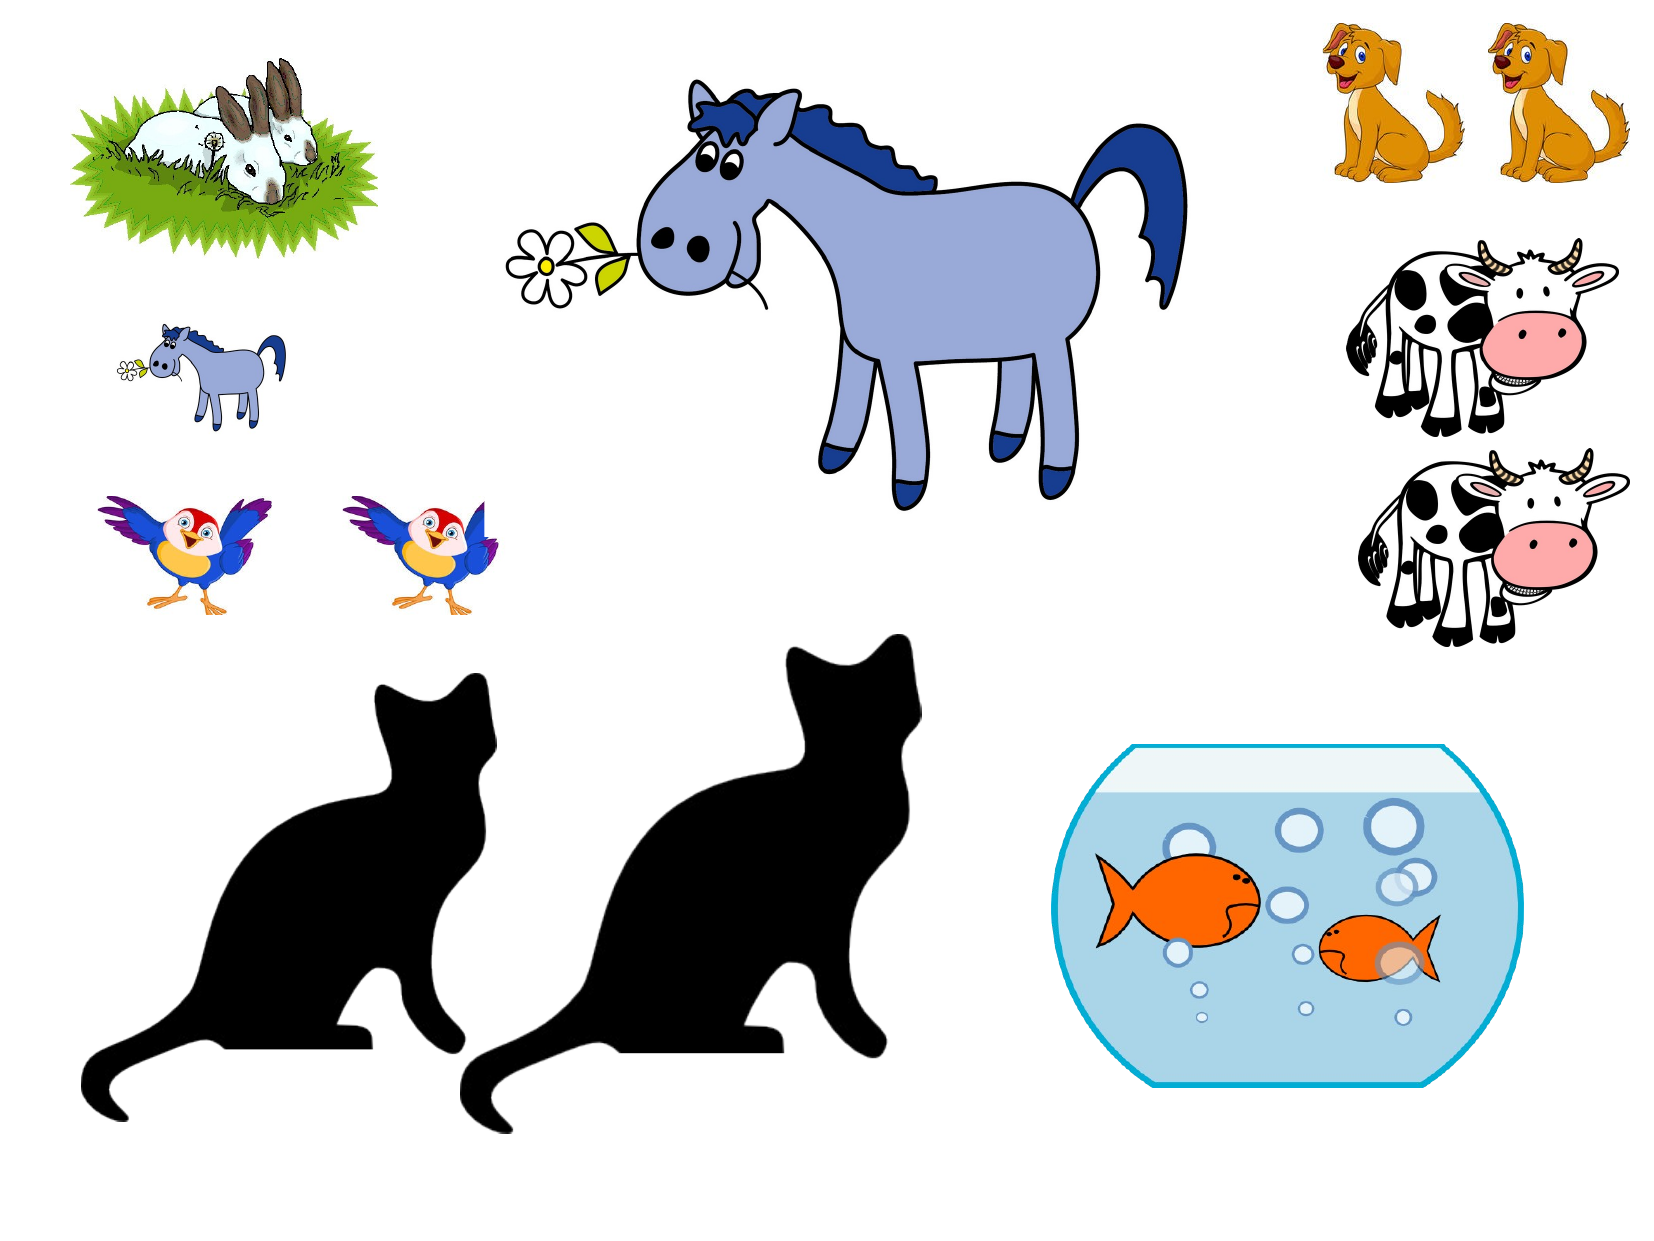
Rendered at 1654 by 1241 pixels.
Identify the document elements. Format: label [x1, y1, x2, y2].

picture [1322, 23, 1465, 183]
picture [97, 496, 272, 615]
picture [1346, 238, 1619, 438]
picture [1051, 924, 1150, 1088]
picture [342, 11, 1229, 615]
picture [81, 634, 922, 1134]
picture [1488, 23, 1630, 183]
picture [1358, 448, 1630, 647]
picture [111, 307, 296, 438]
picture [1055, 744, 1524, 1084]
picture [70, 58, 378, 259]
picture [1425, 931, 1524, 1088]
picture [1051, 744, 1131, 893]
